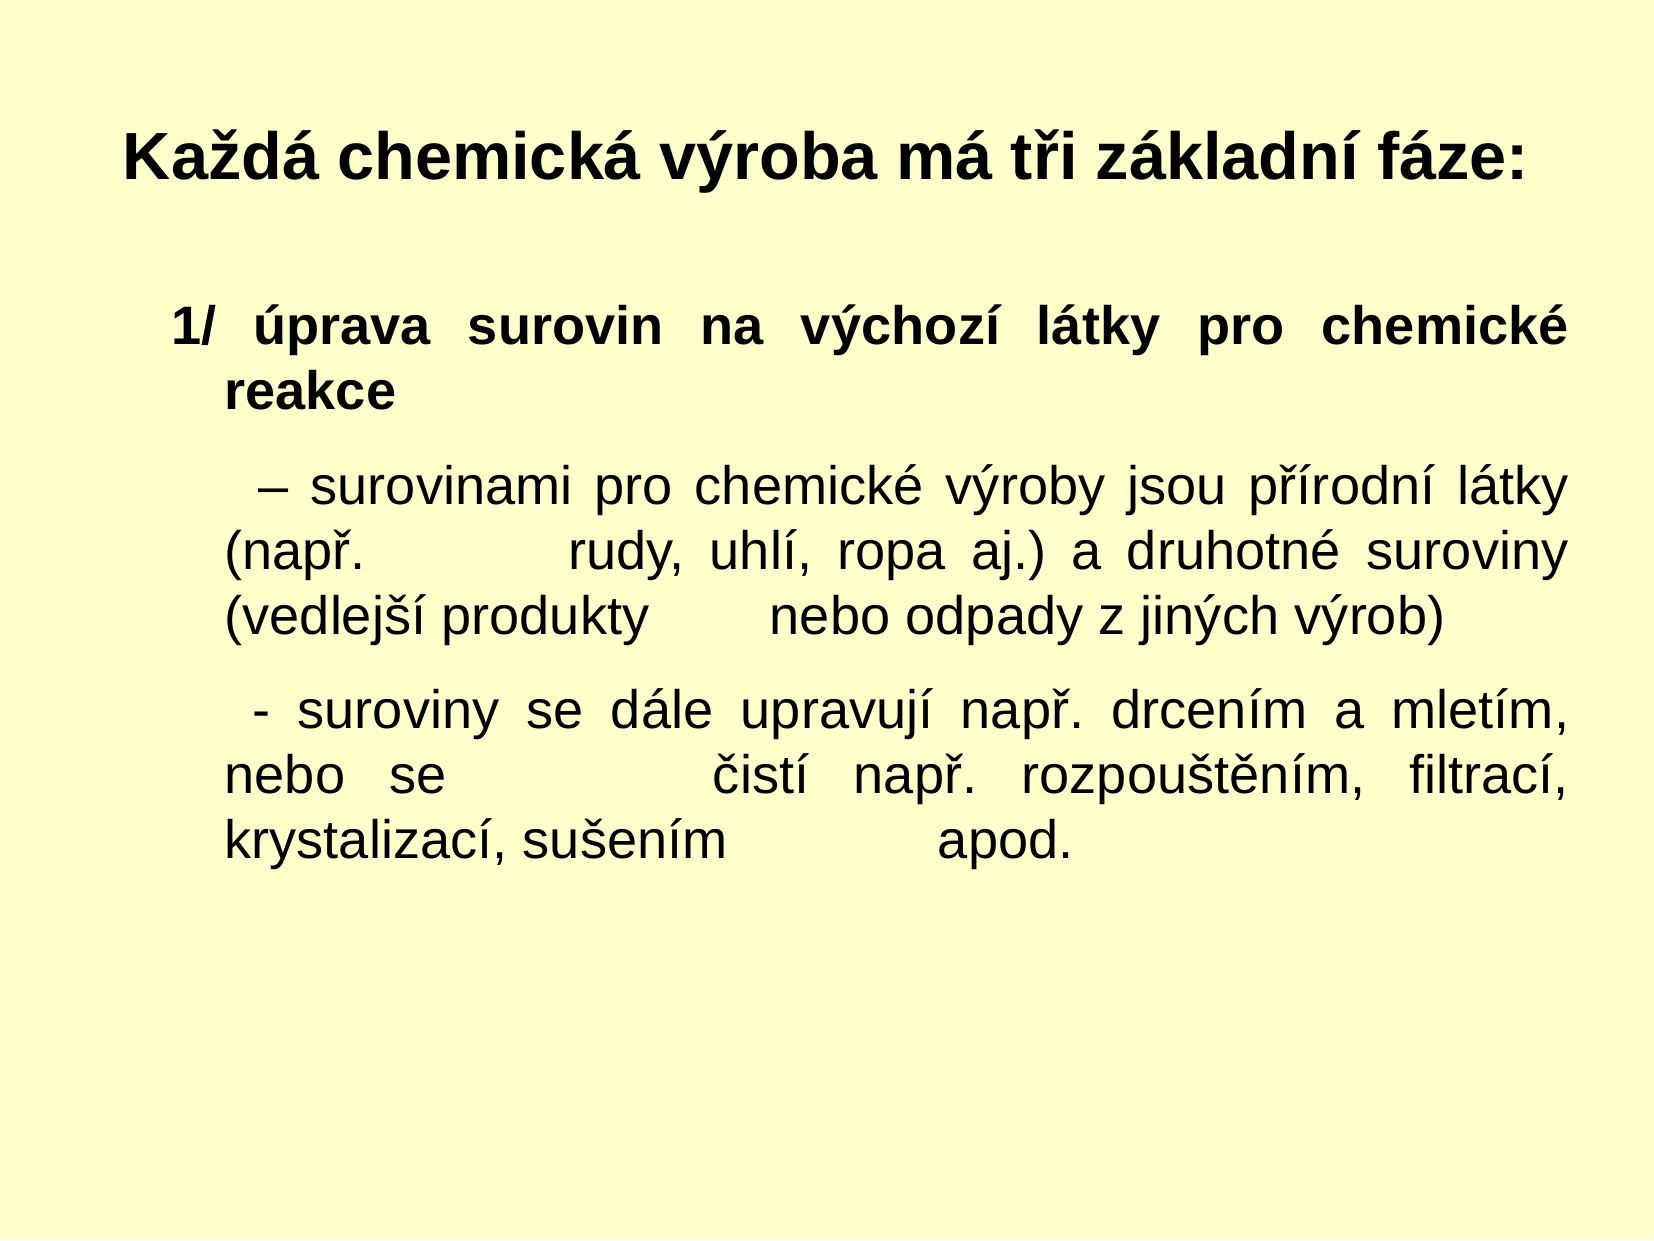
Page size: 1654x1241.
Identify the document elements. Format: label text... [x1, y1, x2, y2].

title Každá chemická výroba má tři základní fáze: [82, 49, 1571, 257]
list 1/ úprava surovin na výchozí látky pro chemické reakce – surovinami pro chemické výroby jsou přírodní látky (např. rudy, uhlí, ropa aj.) a druhotné suroviny (vedlejší produkty nebo odpady z jiných výrob) - suroviny se dále upravují např. drcením a mletím, nebo se čistí např. rozpouštěním, filtrací, krystalizací, sušením apod. [82, 290, 1571, 1109]
